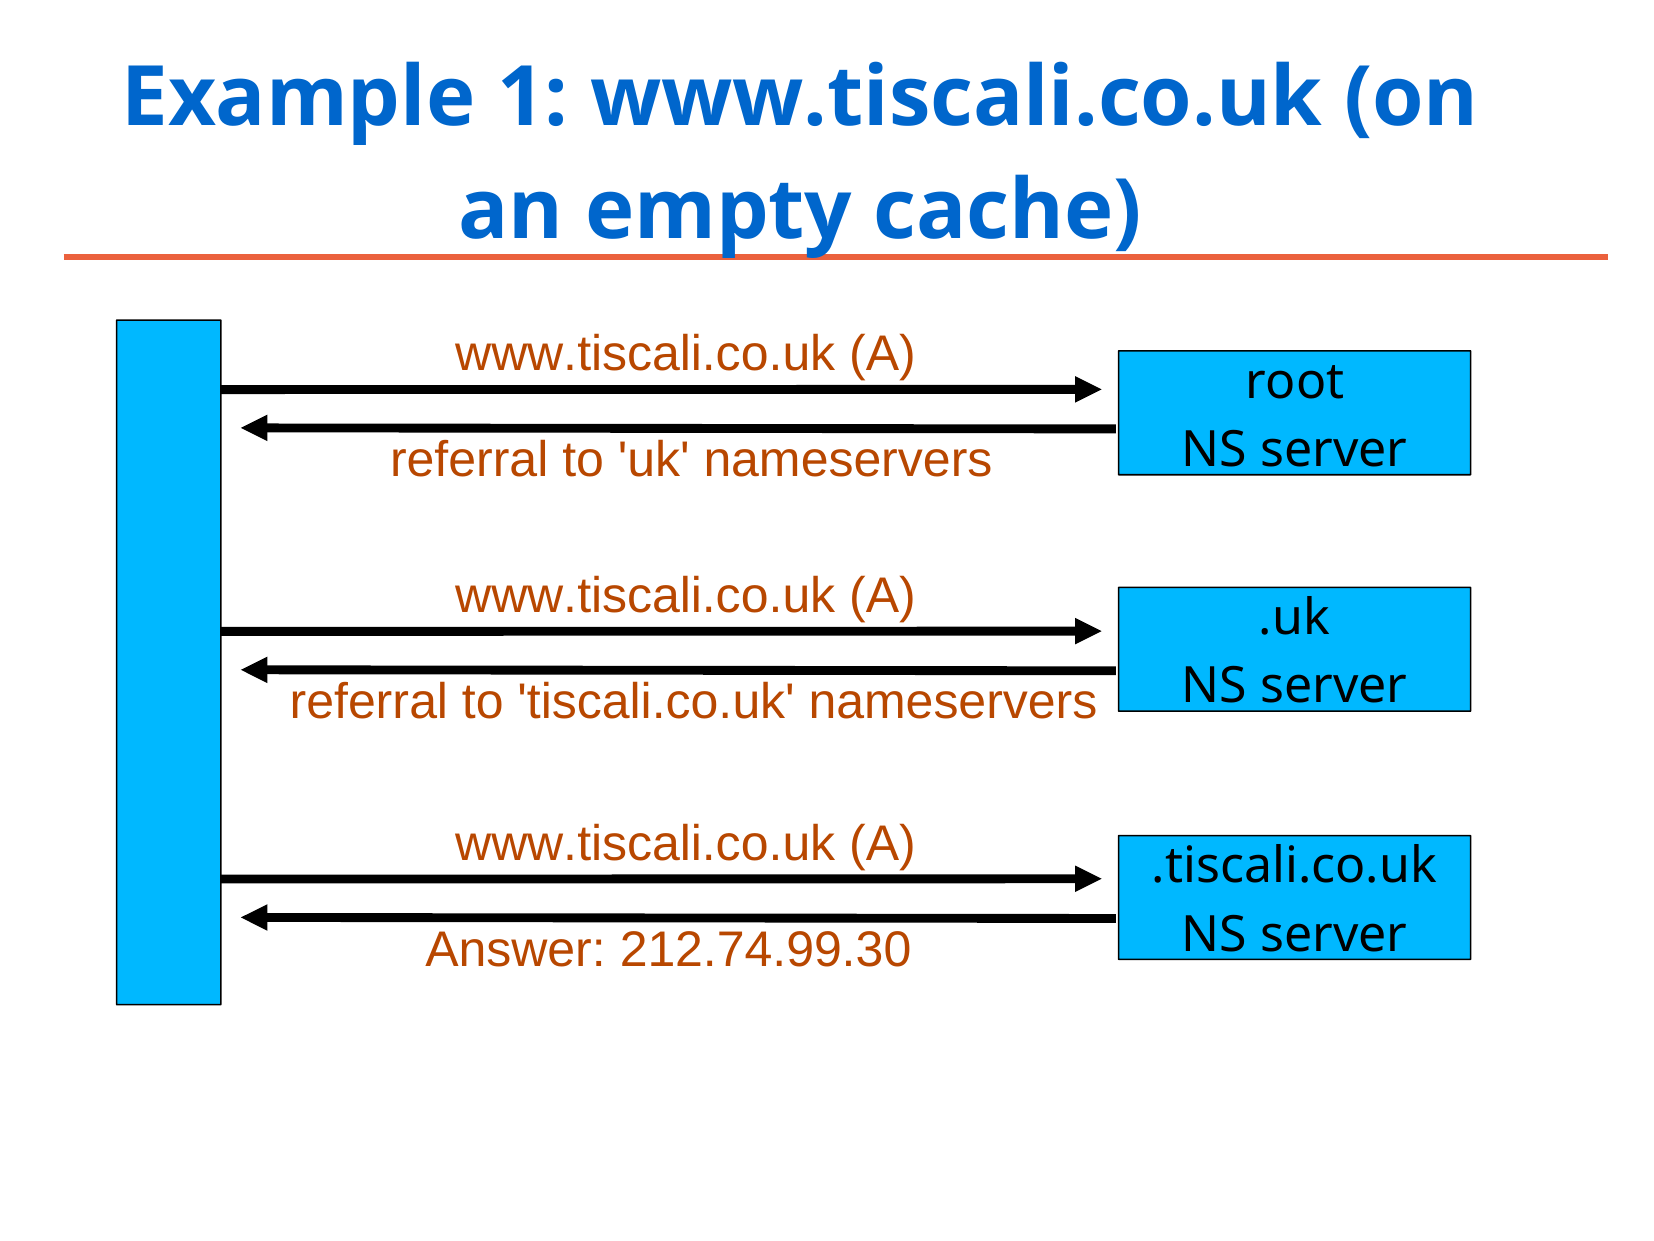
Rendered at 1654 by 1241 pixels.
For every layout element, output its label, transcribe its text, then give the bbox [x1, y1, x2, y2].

text_box .uk NS server [1118, 587, 1471, 712]
title Example 1: www.tiscali.co.uk (on an empty cache) [121, 46, 1534, 254]
text_box referral to 'uk' nameservers [390, 431, 994, 507]
text_box .tiscali.co.uk NS server [1118, 835, 1471, 960]
text_box referral to 'tiscali.co.uk' nameservers [289, 673, 1098, 749]
text_box Answer: 212.74.99.30 [425, 920, 940, 996]
text_box www.tiscali.co.uk (A) [455, 567, 917, 643]
text_box root NS server [1118, 350, 1471, 475]
text_box www.tiscali.co.uk (A) [455, 325, 917, 401]
text_box [116, 320, 221, 1005]
text_box www.tiscali.co.uk (A) [455, 814, 917, 890]
